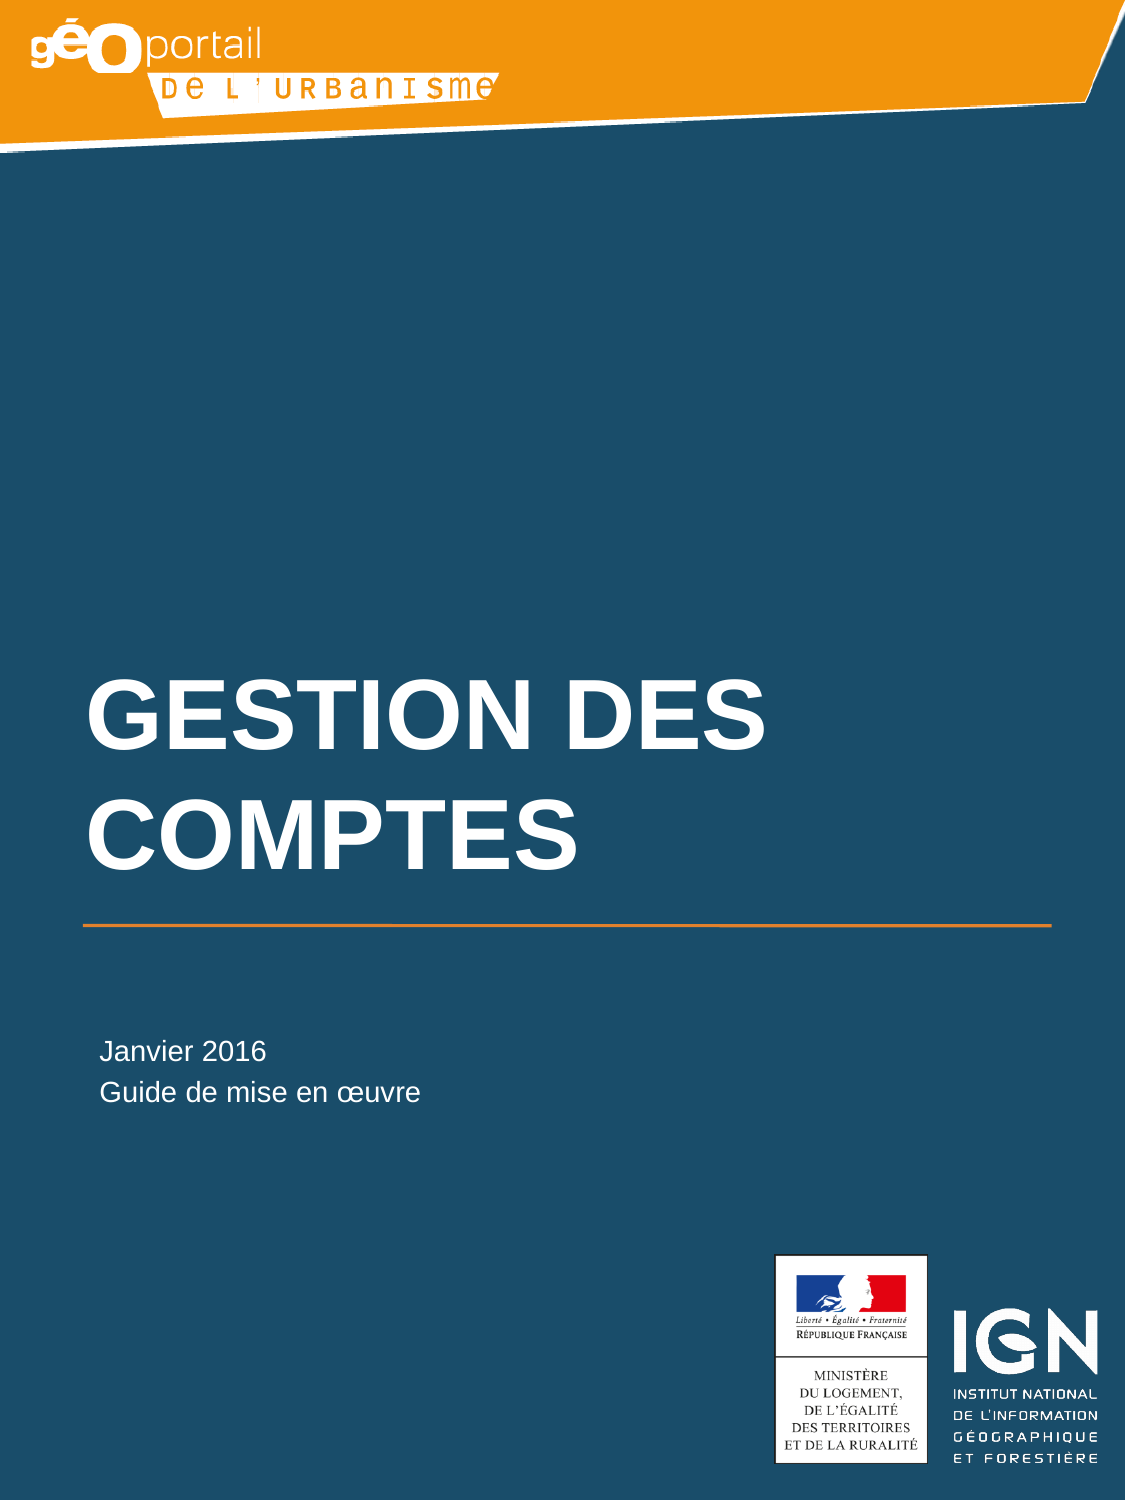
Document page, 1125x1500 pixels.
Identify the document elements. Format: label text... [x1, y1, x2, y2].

subtitle Janvier 2016 Guide de mise en œuvre [84, 1024, 872, 1269]
picture [391, 1245, 928, 1500]
picture [0, 0, 1125, 153]
picture [929, 1286, 1122, 1487]
title GESTION DES COMPTES [70, 475, 1037, 897]
